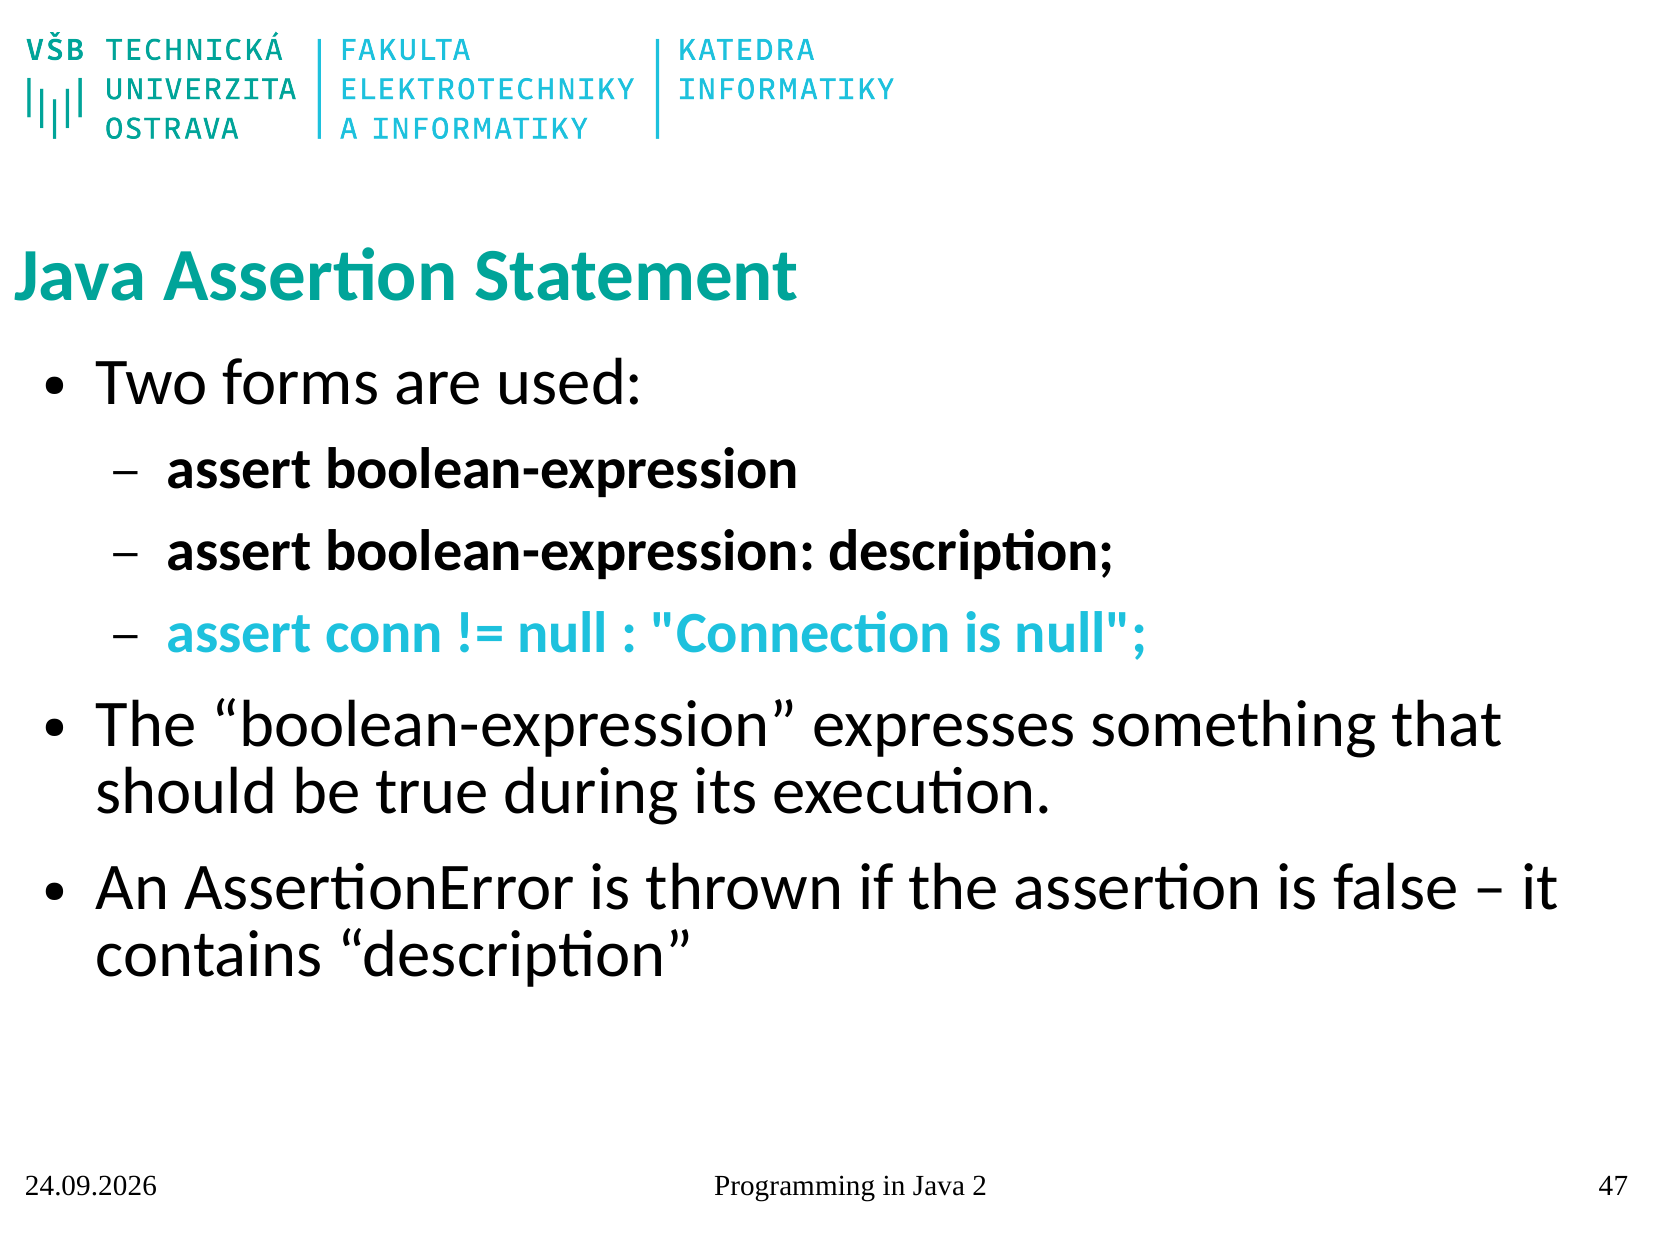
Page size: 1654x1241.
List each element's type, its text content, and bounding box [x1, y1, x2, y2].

list Two forms are used: assert boolean-expression assert boolean-expression: description; assert conn != null : "Connection is null"; The “boolean-expression” expresses something that should be true during its execution. An AssertionError is thrown if the assertion is false – it contains “description” [24, 354, 1629, 1146]
title Java Assertion Statement [14, 165, 1619, 319]
picture [26, 31, 894, 139]
